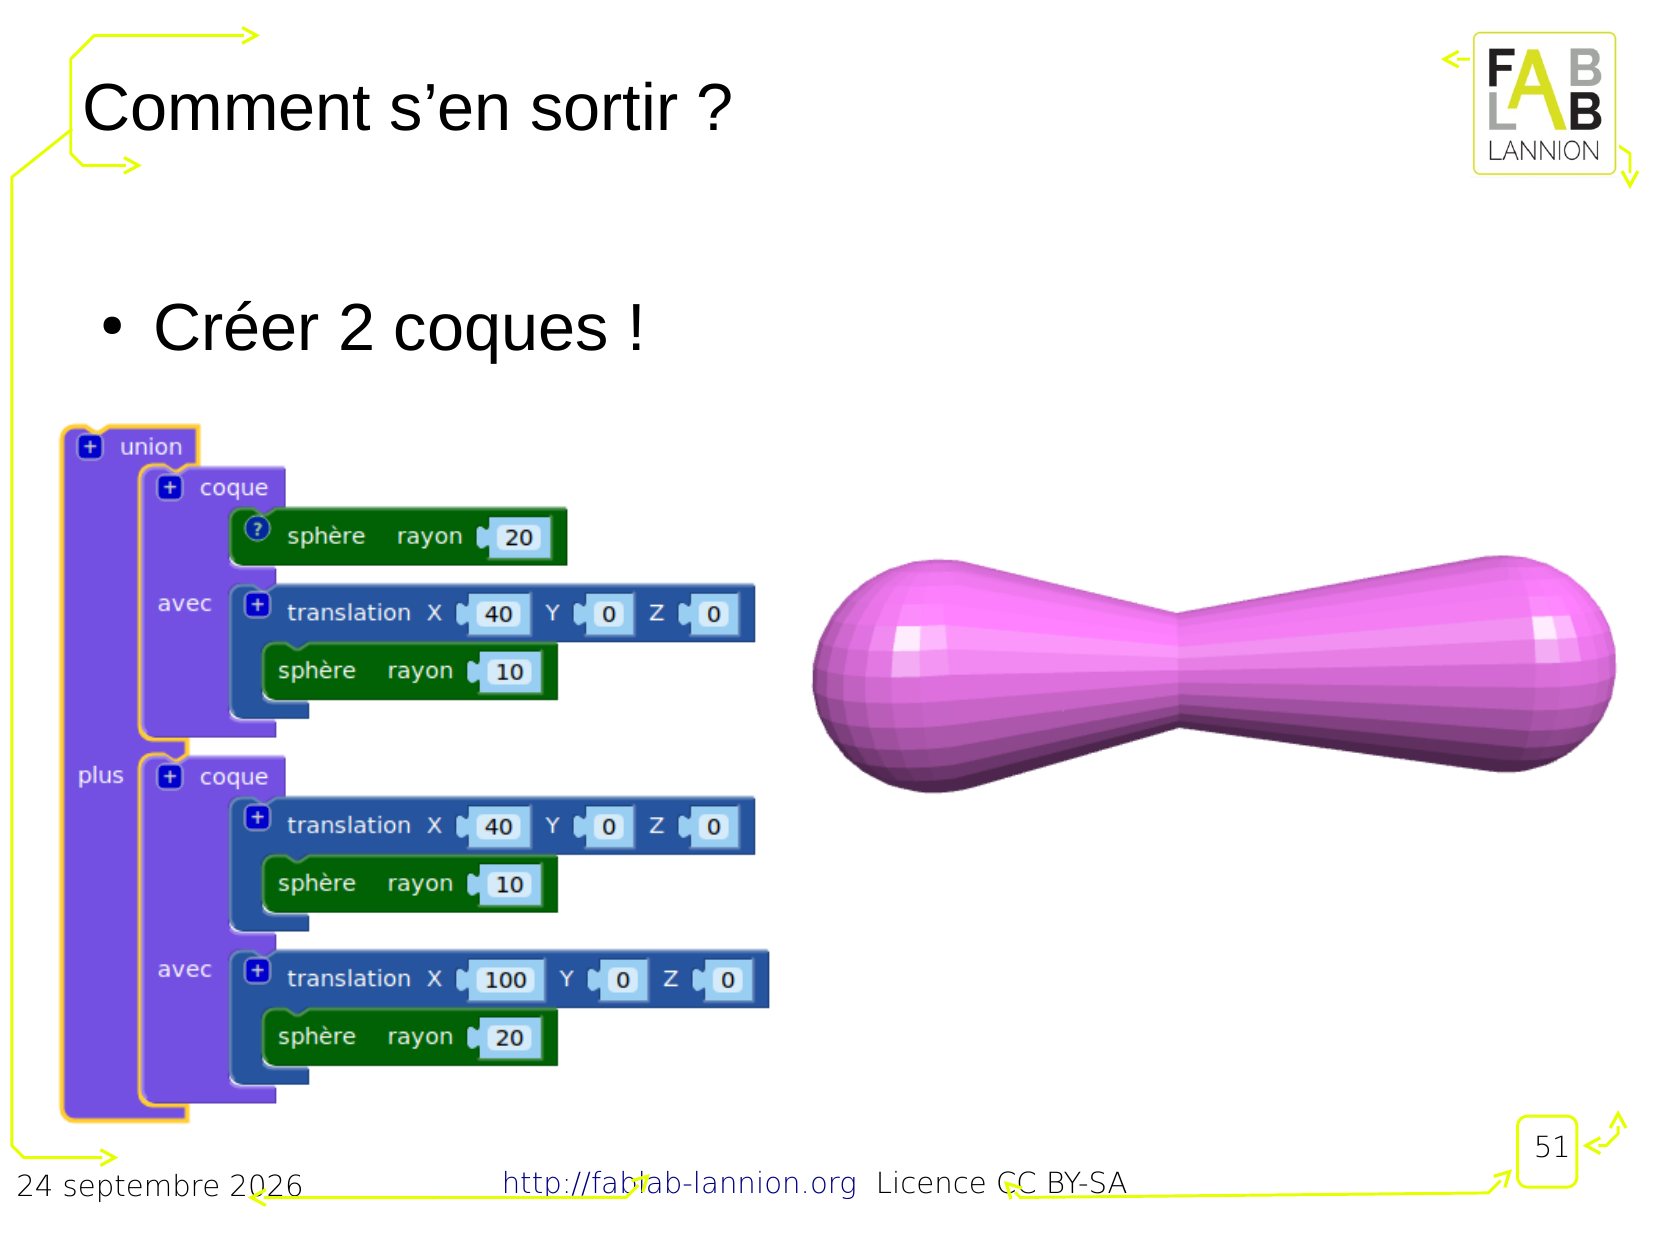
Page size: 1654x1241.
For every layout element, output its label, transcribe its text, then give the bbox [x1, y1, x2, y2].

picture [34, 408, 1654, 1146]
picture [1470, 29, 1619, 178]
list Créer 2 coques ! [82, 290, 1571, 449]
title Comment s’en sortir ? [82, 49, 1441, 166]
